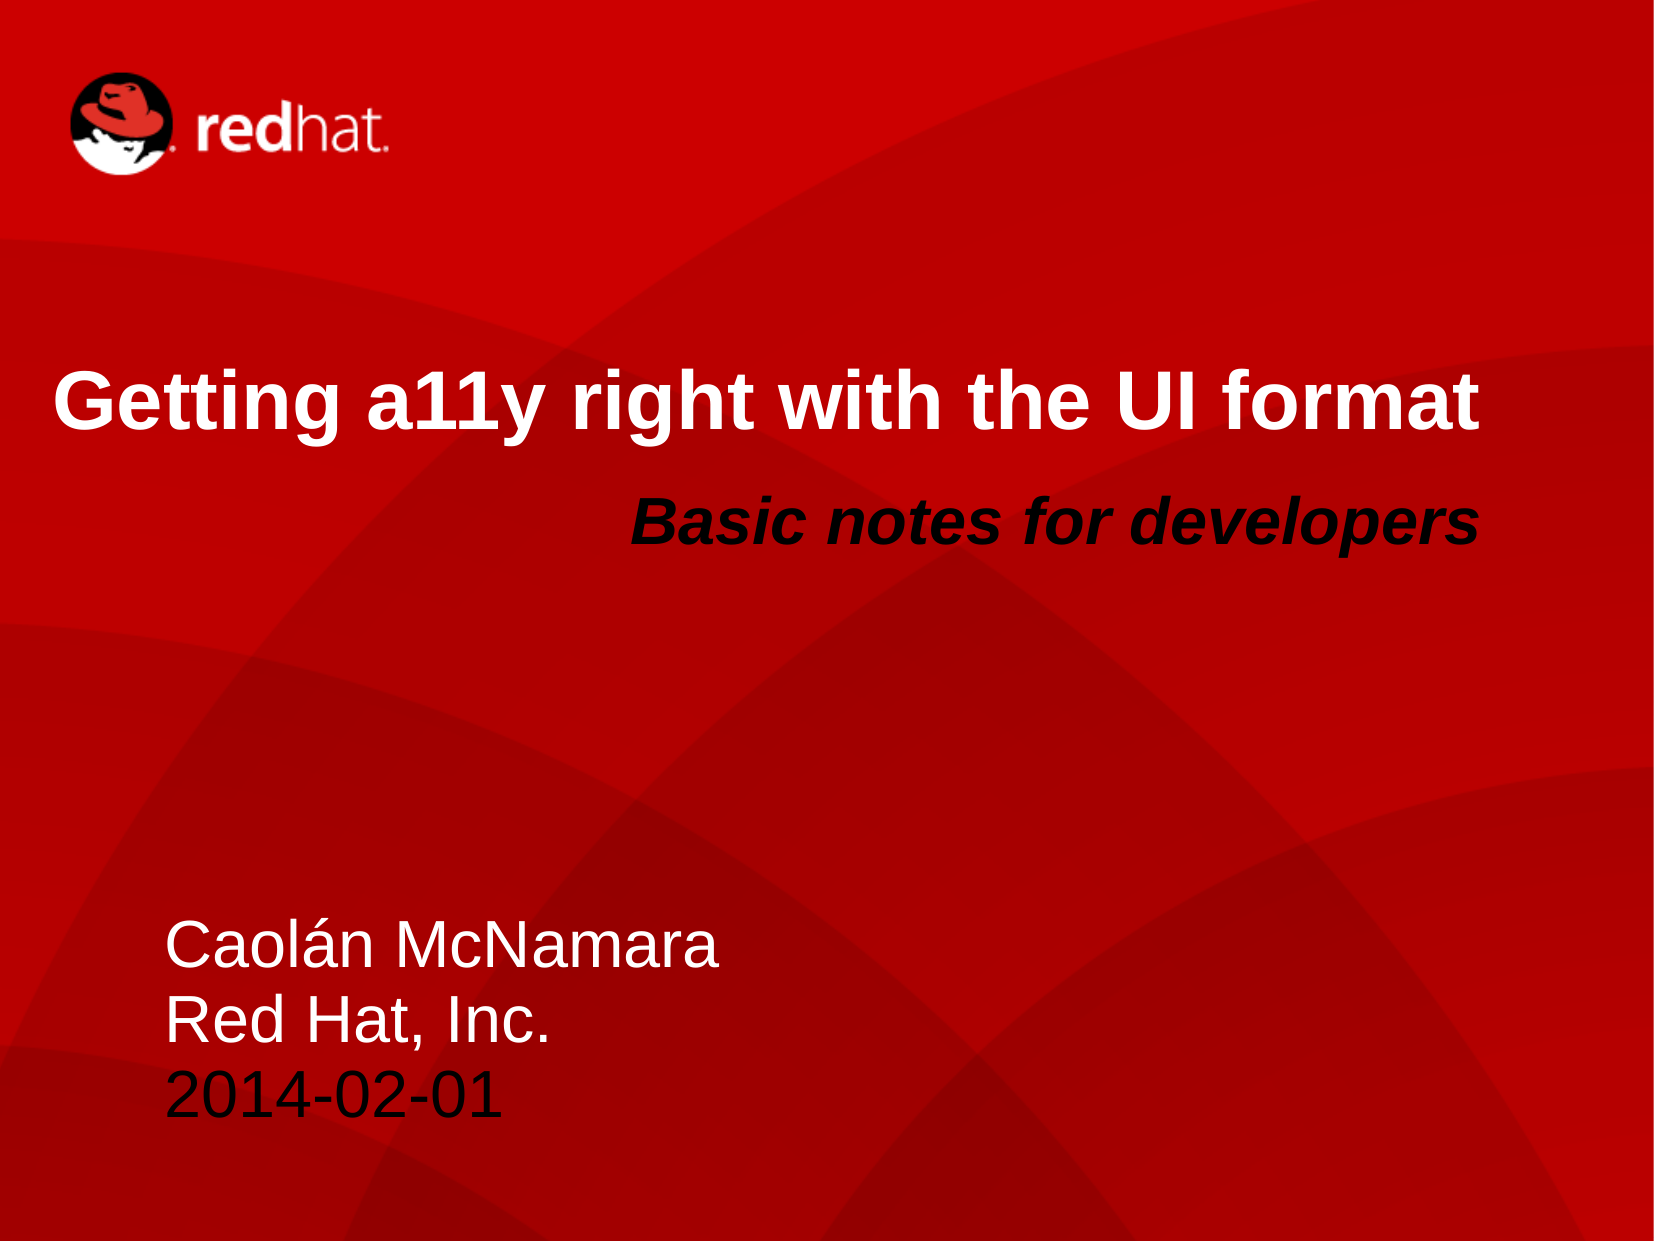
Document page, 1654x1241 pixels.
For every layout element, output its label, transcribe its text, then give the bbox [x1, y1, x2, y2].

text_box Caolán McNamara Red Hat, Inc. 2014-02-01 [150, 862, 1163, 1102]
text_box Getting a11y right with the UI format Basic notes for developers [37, 300, 1576, 601]
picture [0, 0, 1654, 1241]
